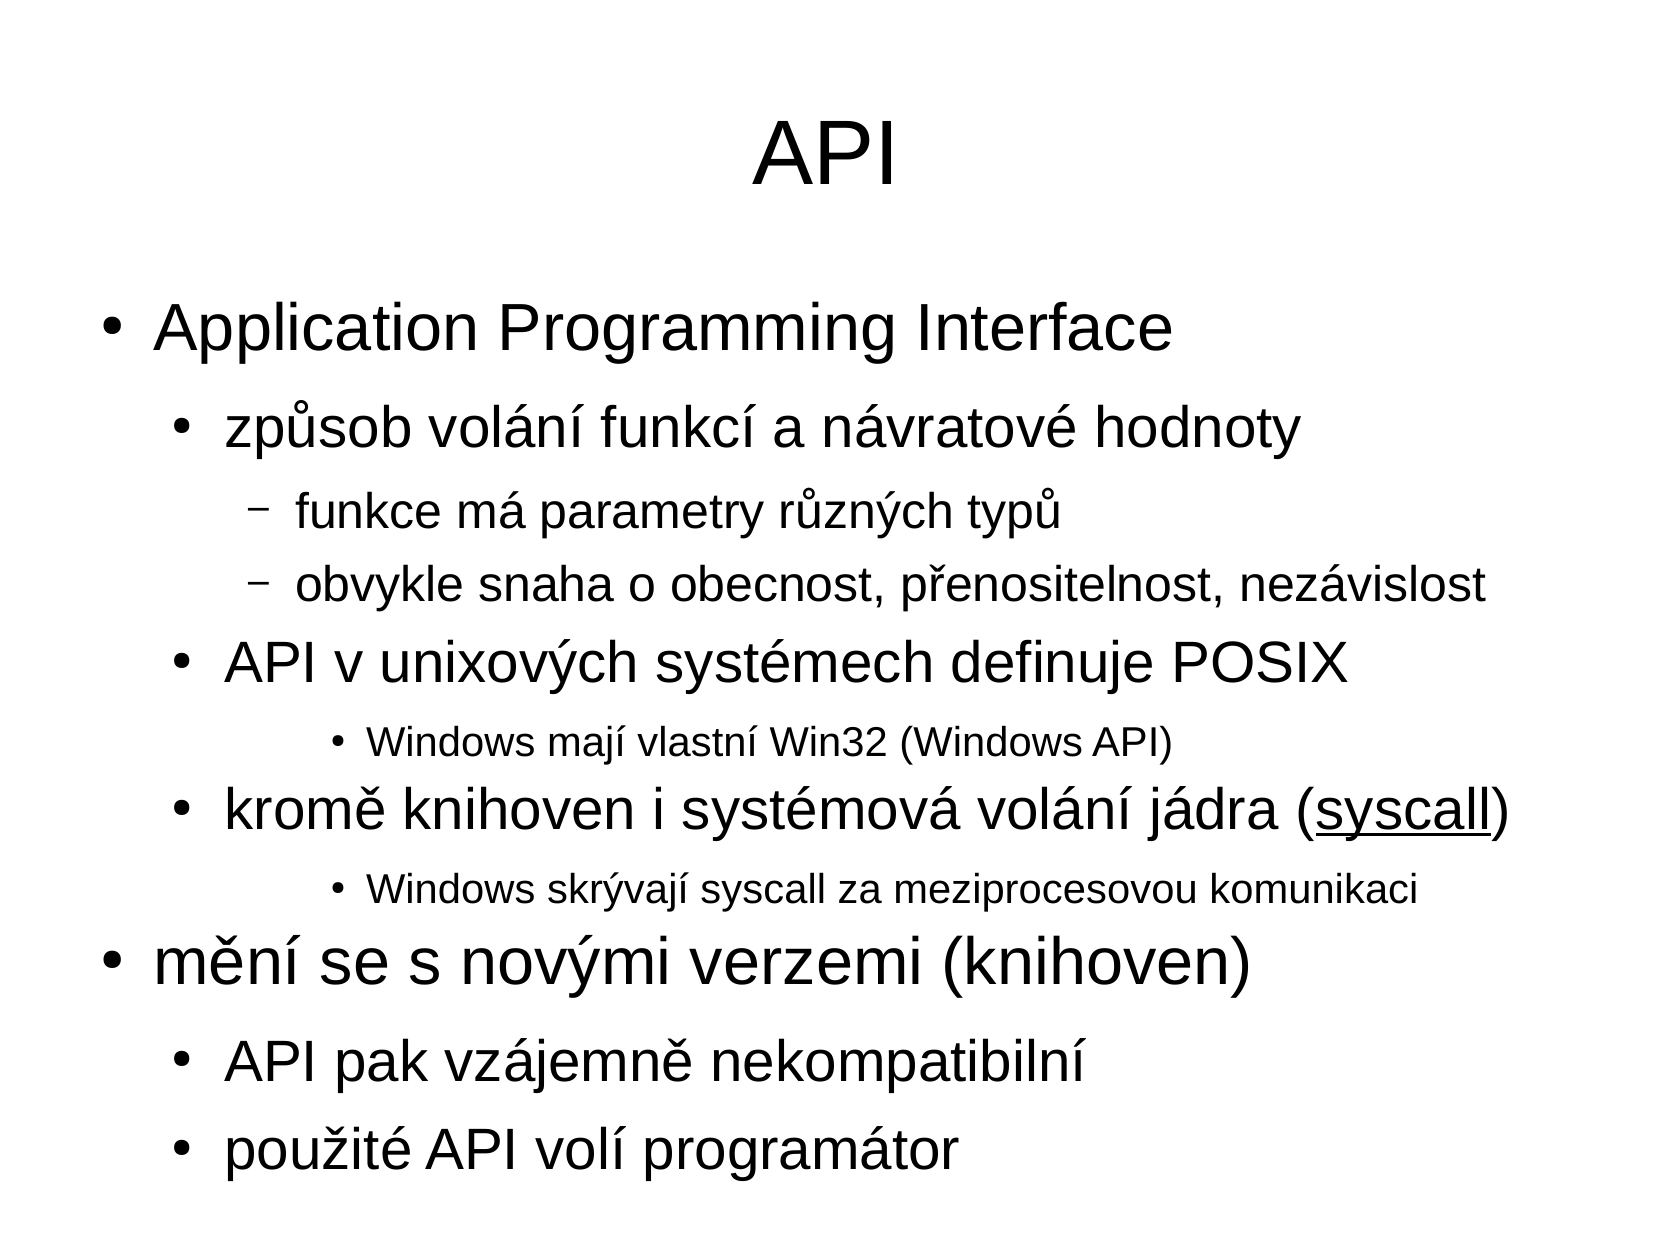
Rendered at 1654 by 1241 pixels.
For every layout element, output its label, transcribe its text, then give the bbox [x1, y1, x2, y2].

list Application Programming Interface způsob volání funkcí a návratové hodnoty funkce má parametry různých typů obvykle snaha o obecnost, přenositelnost, nezávislost API v unixových systémech definuje POSIX Windows mají vlastní Win32 (Windows API) kromě knihoven i systémová volání jádra (syscall) Windows skrývají syscall za meziprocesovou komunikaci mění se s novými verzemi (knihoven) API pak vzájemně nekompatibilní použité API volí programátor [82, 290, 1571, 1182]
title API [82, 56, 1571, 250]
